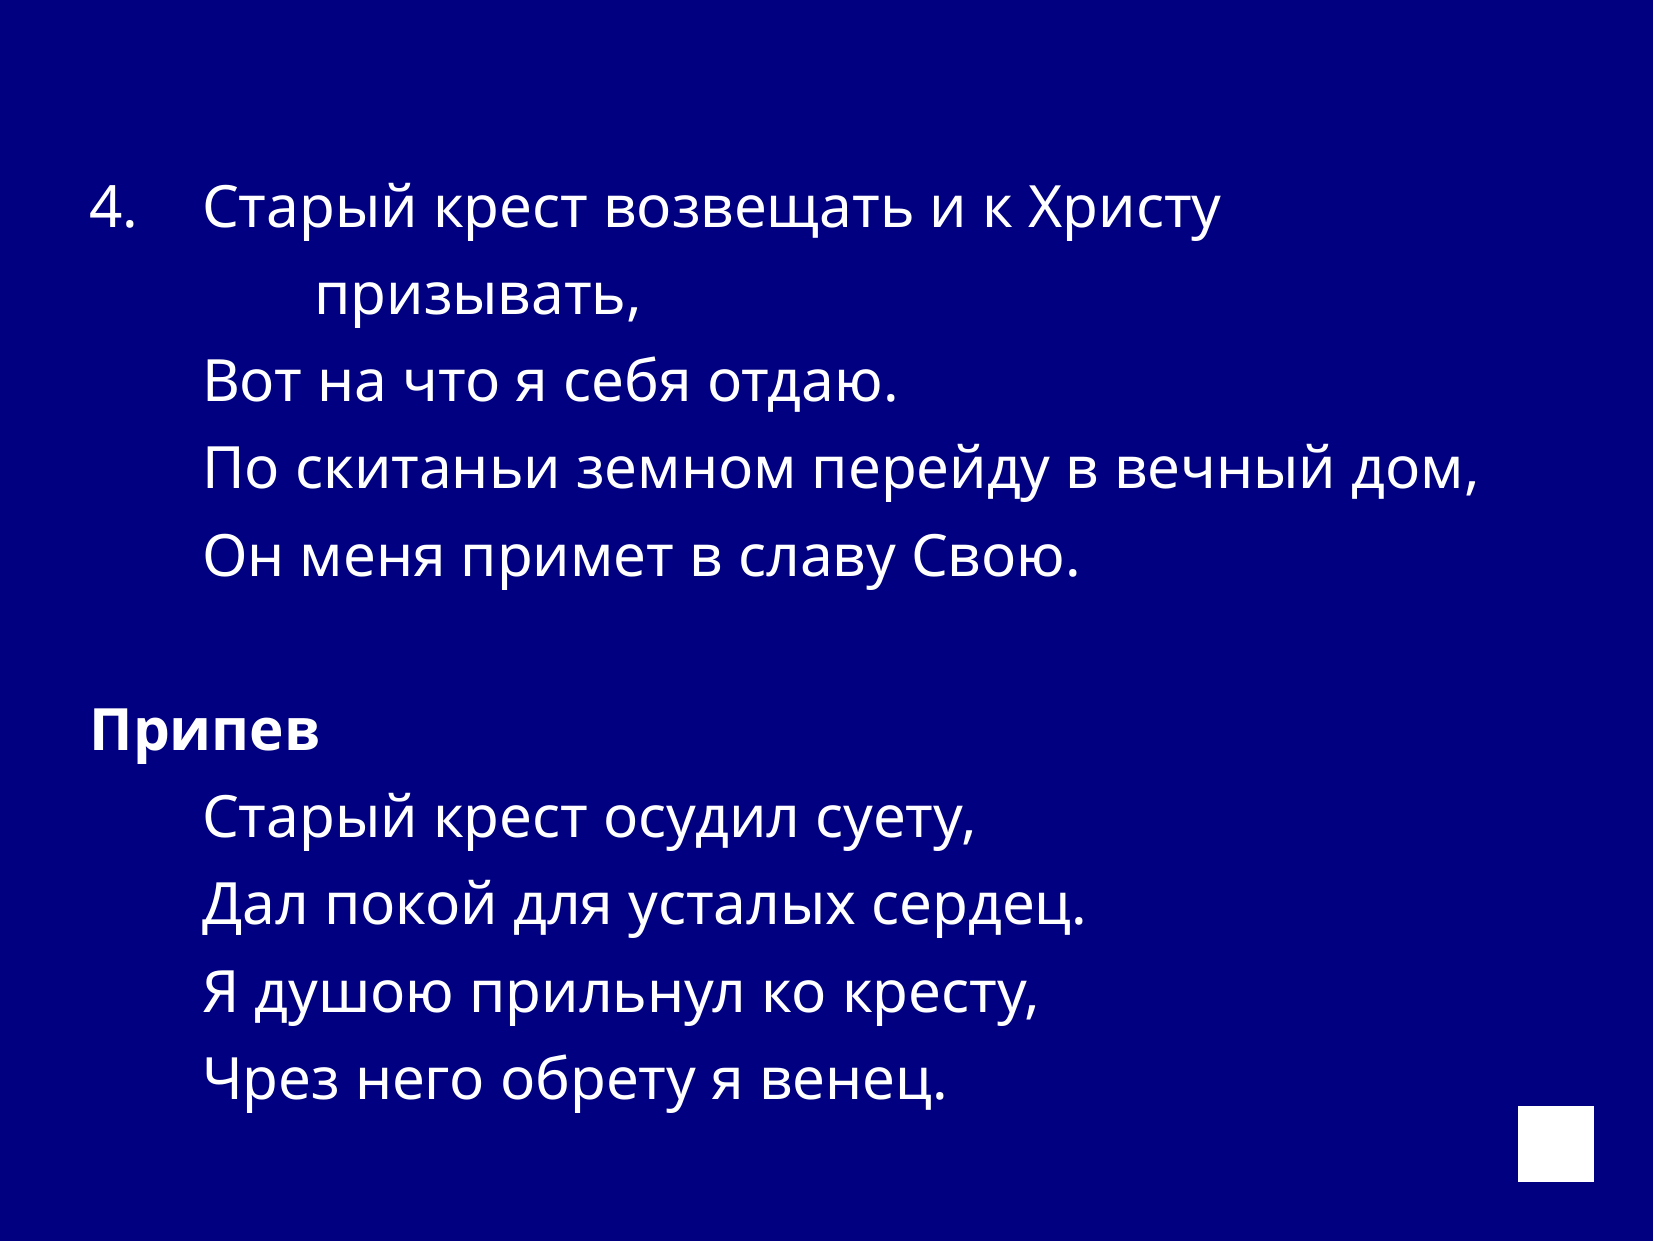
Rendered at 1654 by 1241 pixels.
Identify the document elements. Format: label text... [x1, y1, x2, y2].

text_box 4. Старый крест возвещать и к Христу призывать, Вот на что я себя отдаю. По скитаньи земном перейду в вечный дом, Он меня примет в славу Свою. Припев Старый крест осудил суету, Дал покой для усталых сердец. Я душою прильнул ко кресту, Чрез него обрету я венец. [75, 150, 1653, 1163]
text_box [1518, 1163, 1594, 1182]
